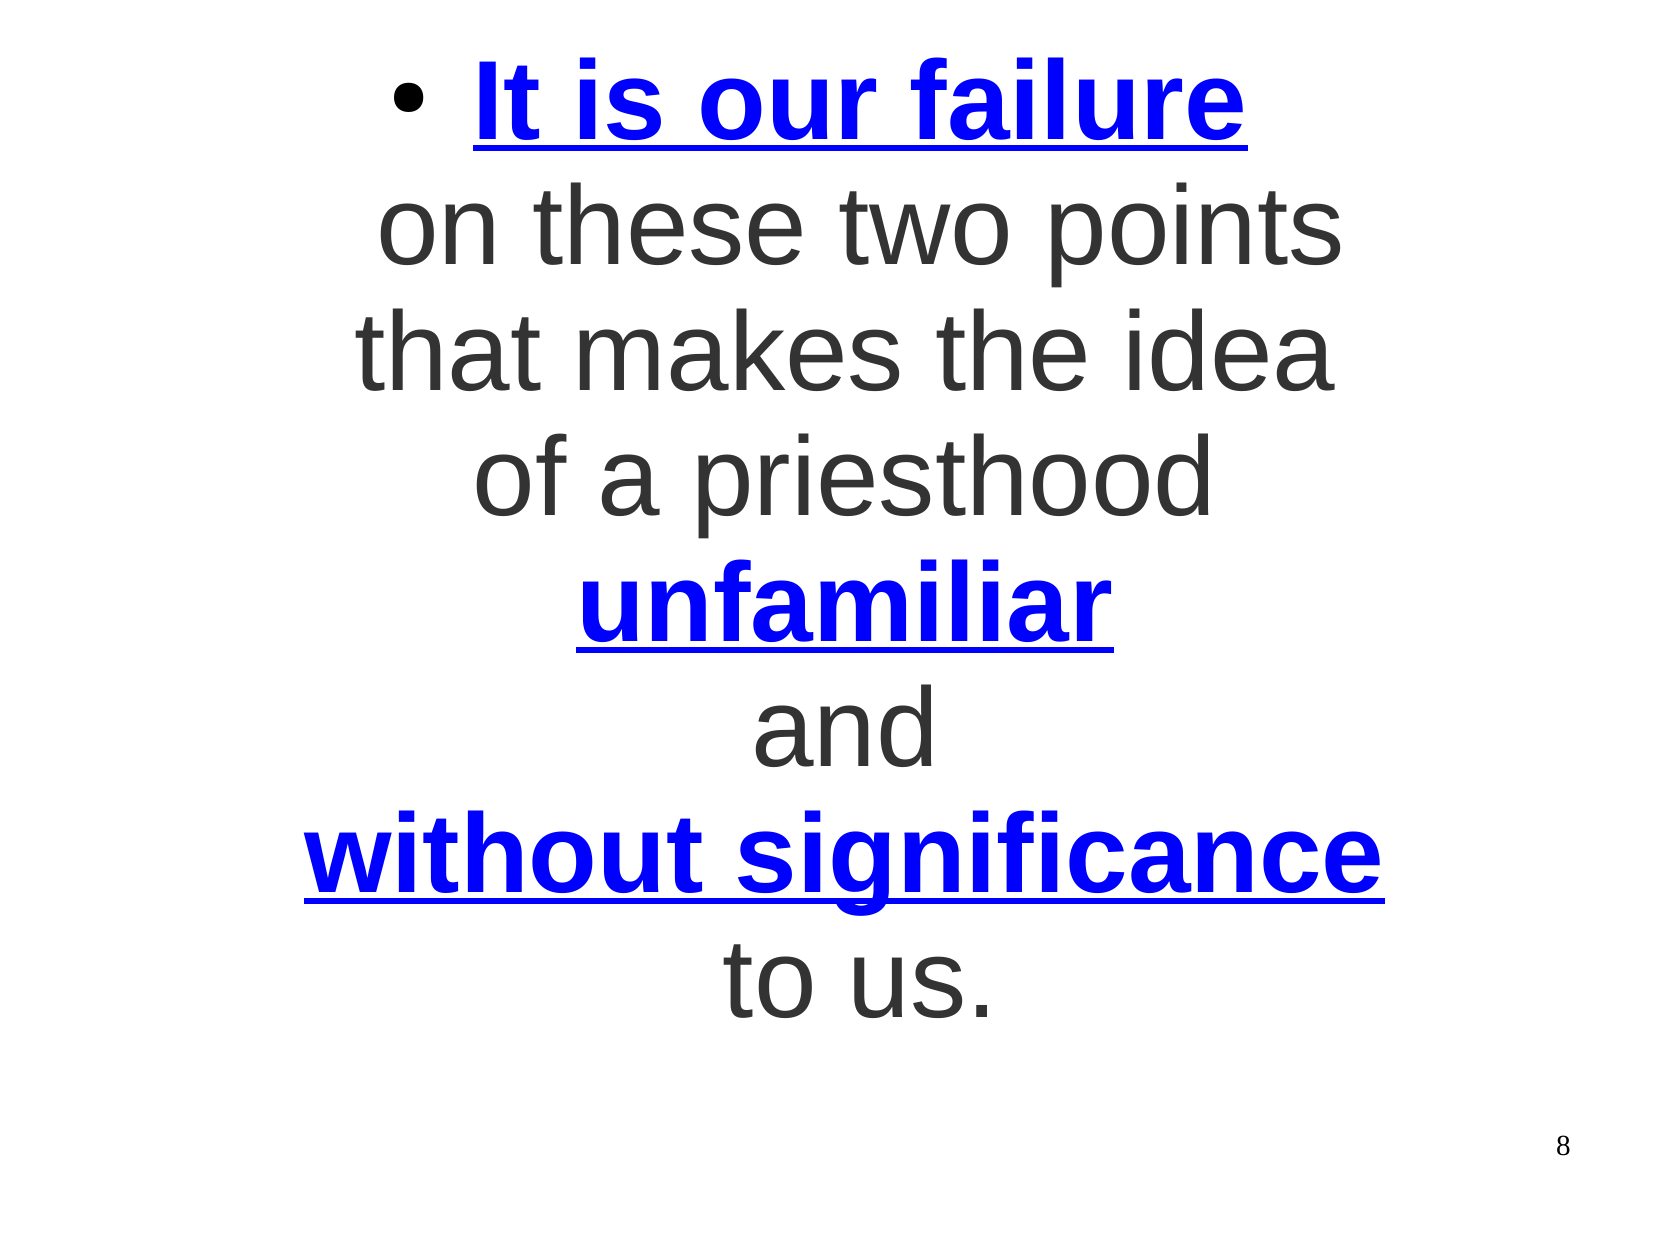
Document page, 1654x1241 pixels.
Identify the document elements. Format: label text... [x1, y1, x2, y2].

list It is our failure on these two points that makes the idea of a priesthood unfamiliar and without significance to us. [37, 37, 1613, 1238]
